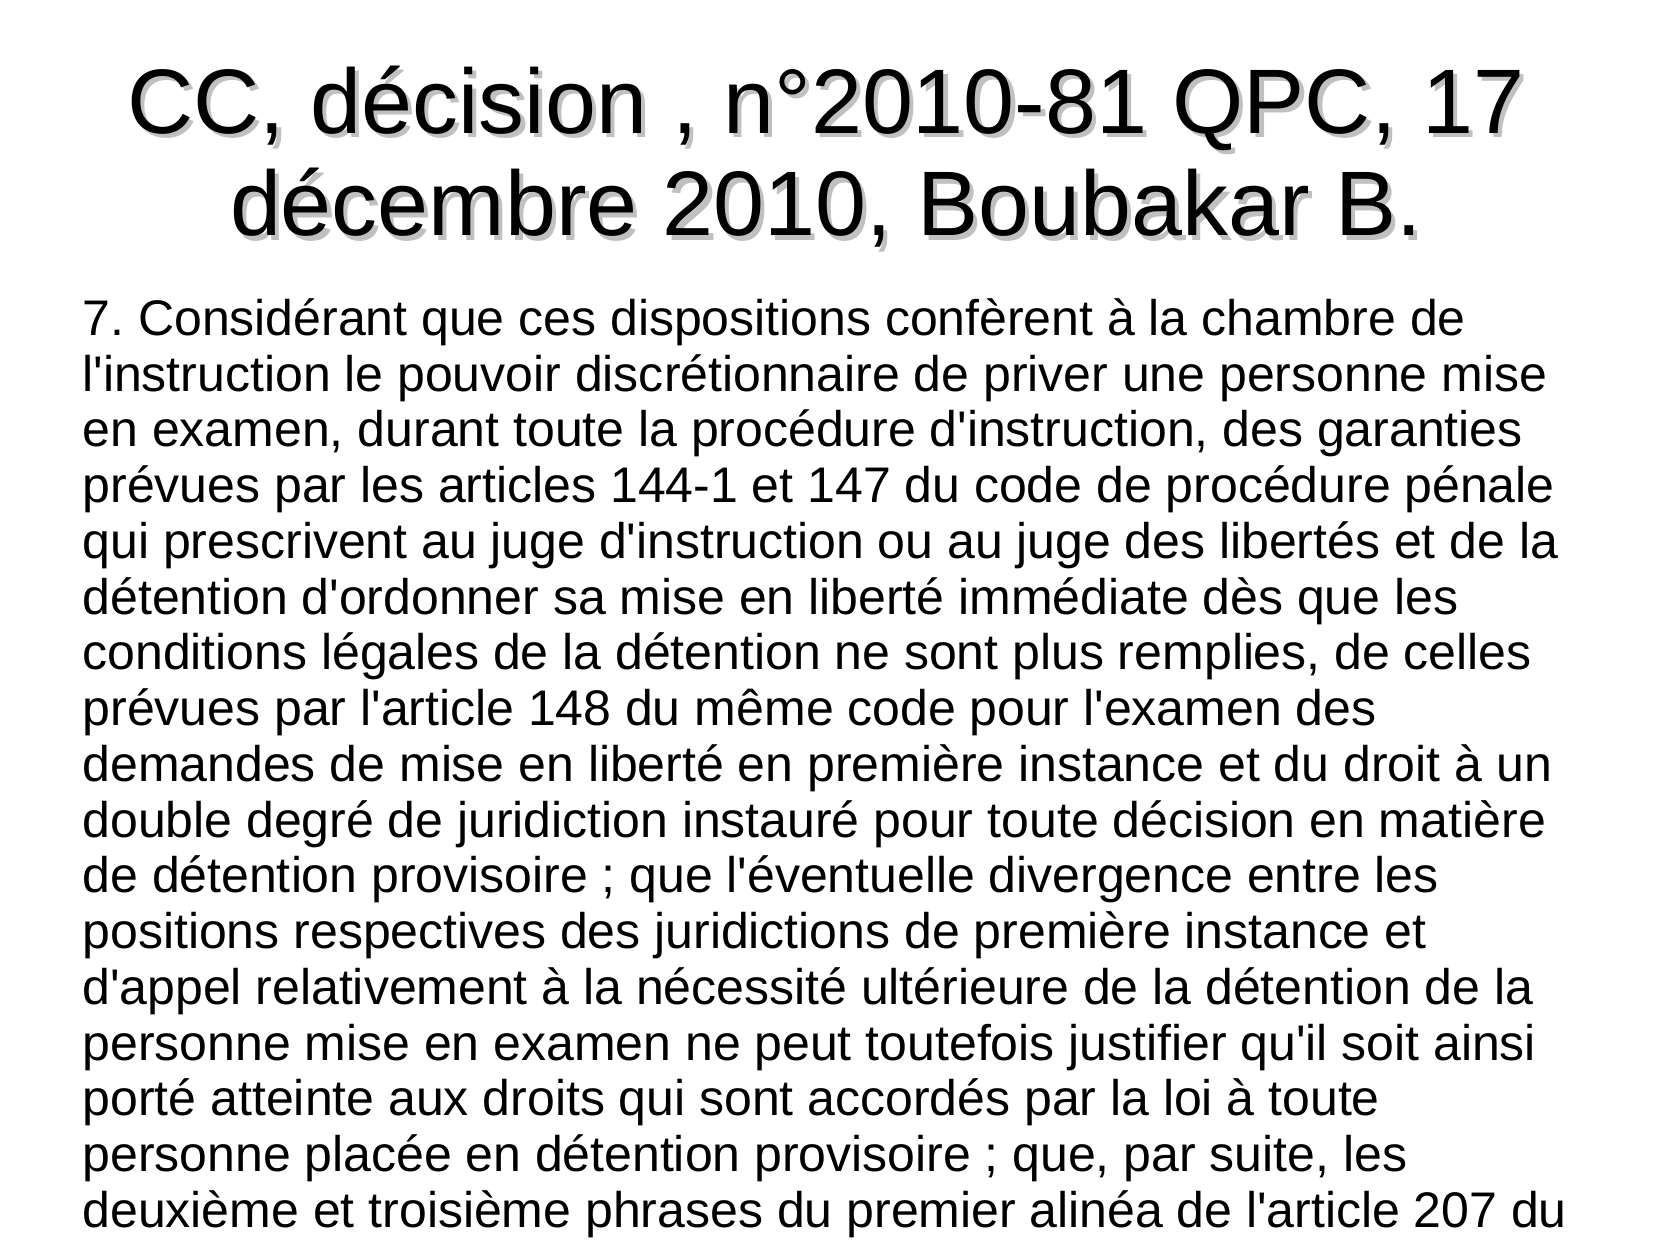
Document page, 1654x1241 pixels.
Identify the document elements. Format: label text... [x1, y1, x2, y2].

title CC, décision , n°2010-81 QPC, 17 décembre 2010, Boubakar B. [82, 49, 1571, 257]
list 7. Considérant que ces dispositions confèrent à la chambre de l'instruction le pouvoir discrétionnaire de priver une personne mise en examen, durant toute la procédure d'instruction, des garanties prévues par les articles 144-1 et 147 du code de procédure pénale qui prescrivent au juge d'instruction ou au juge des libertés et de la détention d'ordonner sa mise en liberté immédiate dès que les conditions légales de la détention ne sont plus remplies, de celles prévues par l'article 148 du même code pour l'examen des demandes de mise en liberté en première instance et du droit à un double degré de juridiction instauré pour toute décision en matière de détention provisoire ; que l'éventuelle divergence entre les positions respectives des juridictions de première instance et d'appel relativement à la nécessité ultérieure de la détention de la personne mise en examen ne peut toutefois justifier qu'il soit ainsi porté atteinte aux droits qui sont accordés par la loi à toute personne placée en détention provisoire ; que, par suite, les deuxième et troisième phrases du premier alinéa de l'article 207 du code de procédure pénale méconnaissent les exigences résultant des articles 6 et 16 de la Déclaration de 1789 et doivent être déclarées contraires à la Constitution ; [82, 290, 1571, 1010]
